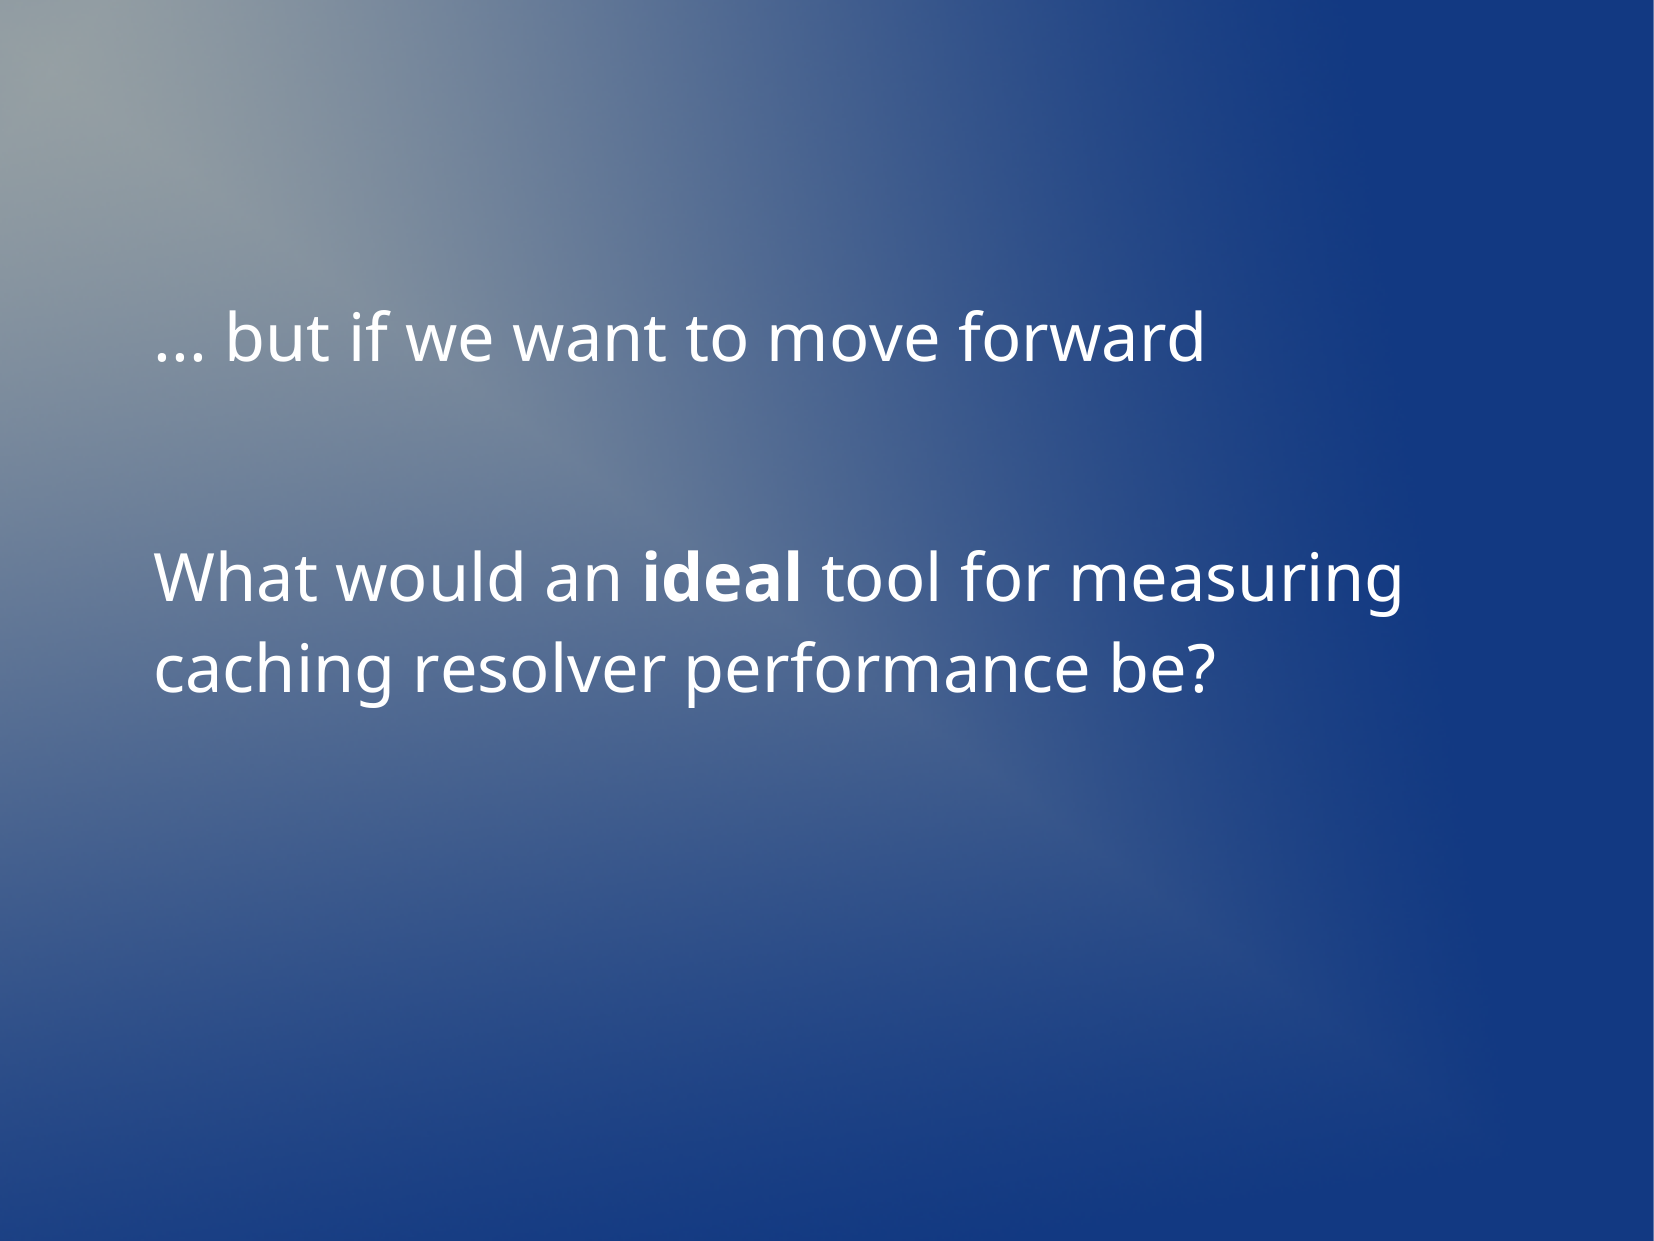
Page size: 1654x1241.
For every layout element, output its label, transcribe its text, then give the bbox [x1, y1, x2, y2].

title [82, 49, 1571, 257]
list ... but if we want to move forward What would an ideal tool for measuring caching resolver performance be? [82, 290, 1571, 1010]
picture [0, 0, 1654, 1241]
